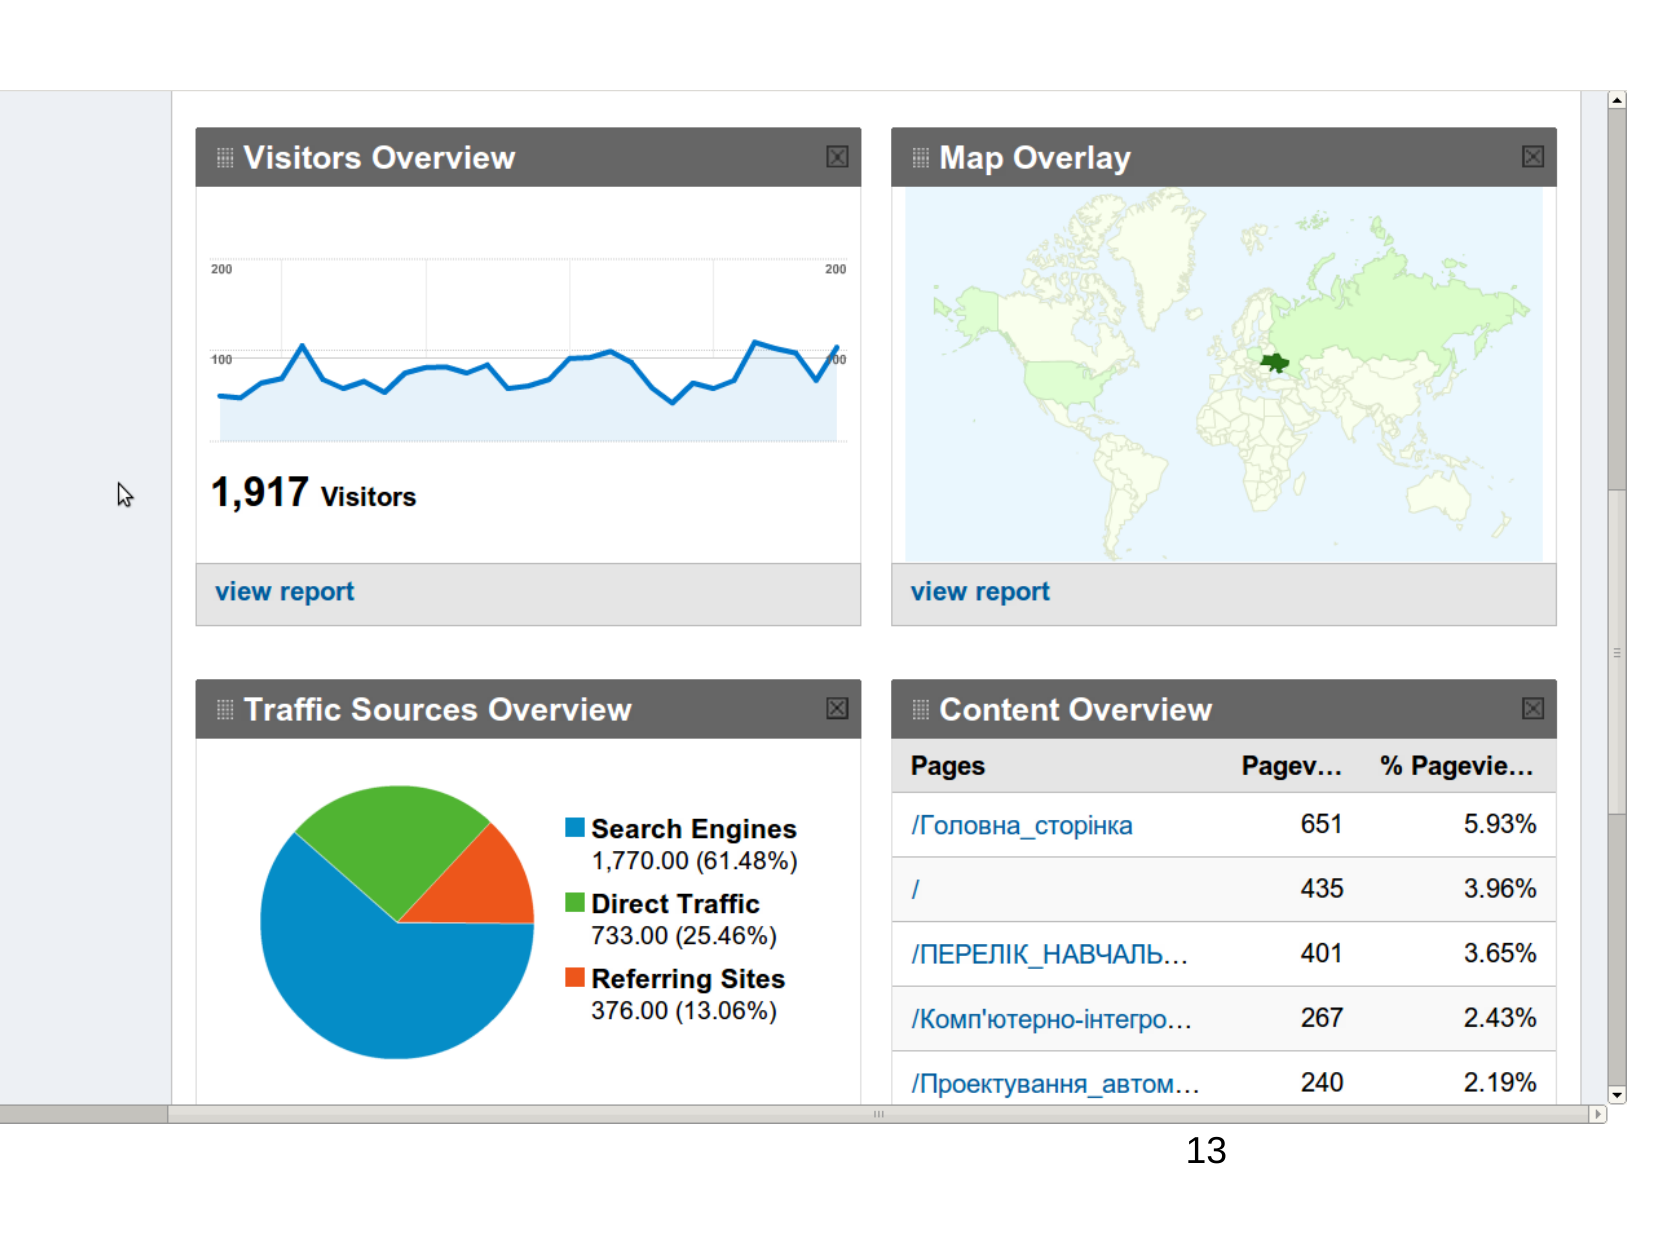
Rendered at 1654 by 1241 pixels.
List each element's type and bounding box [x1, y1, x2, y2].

picture [0, 90, 1627, 1124]
